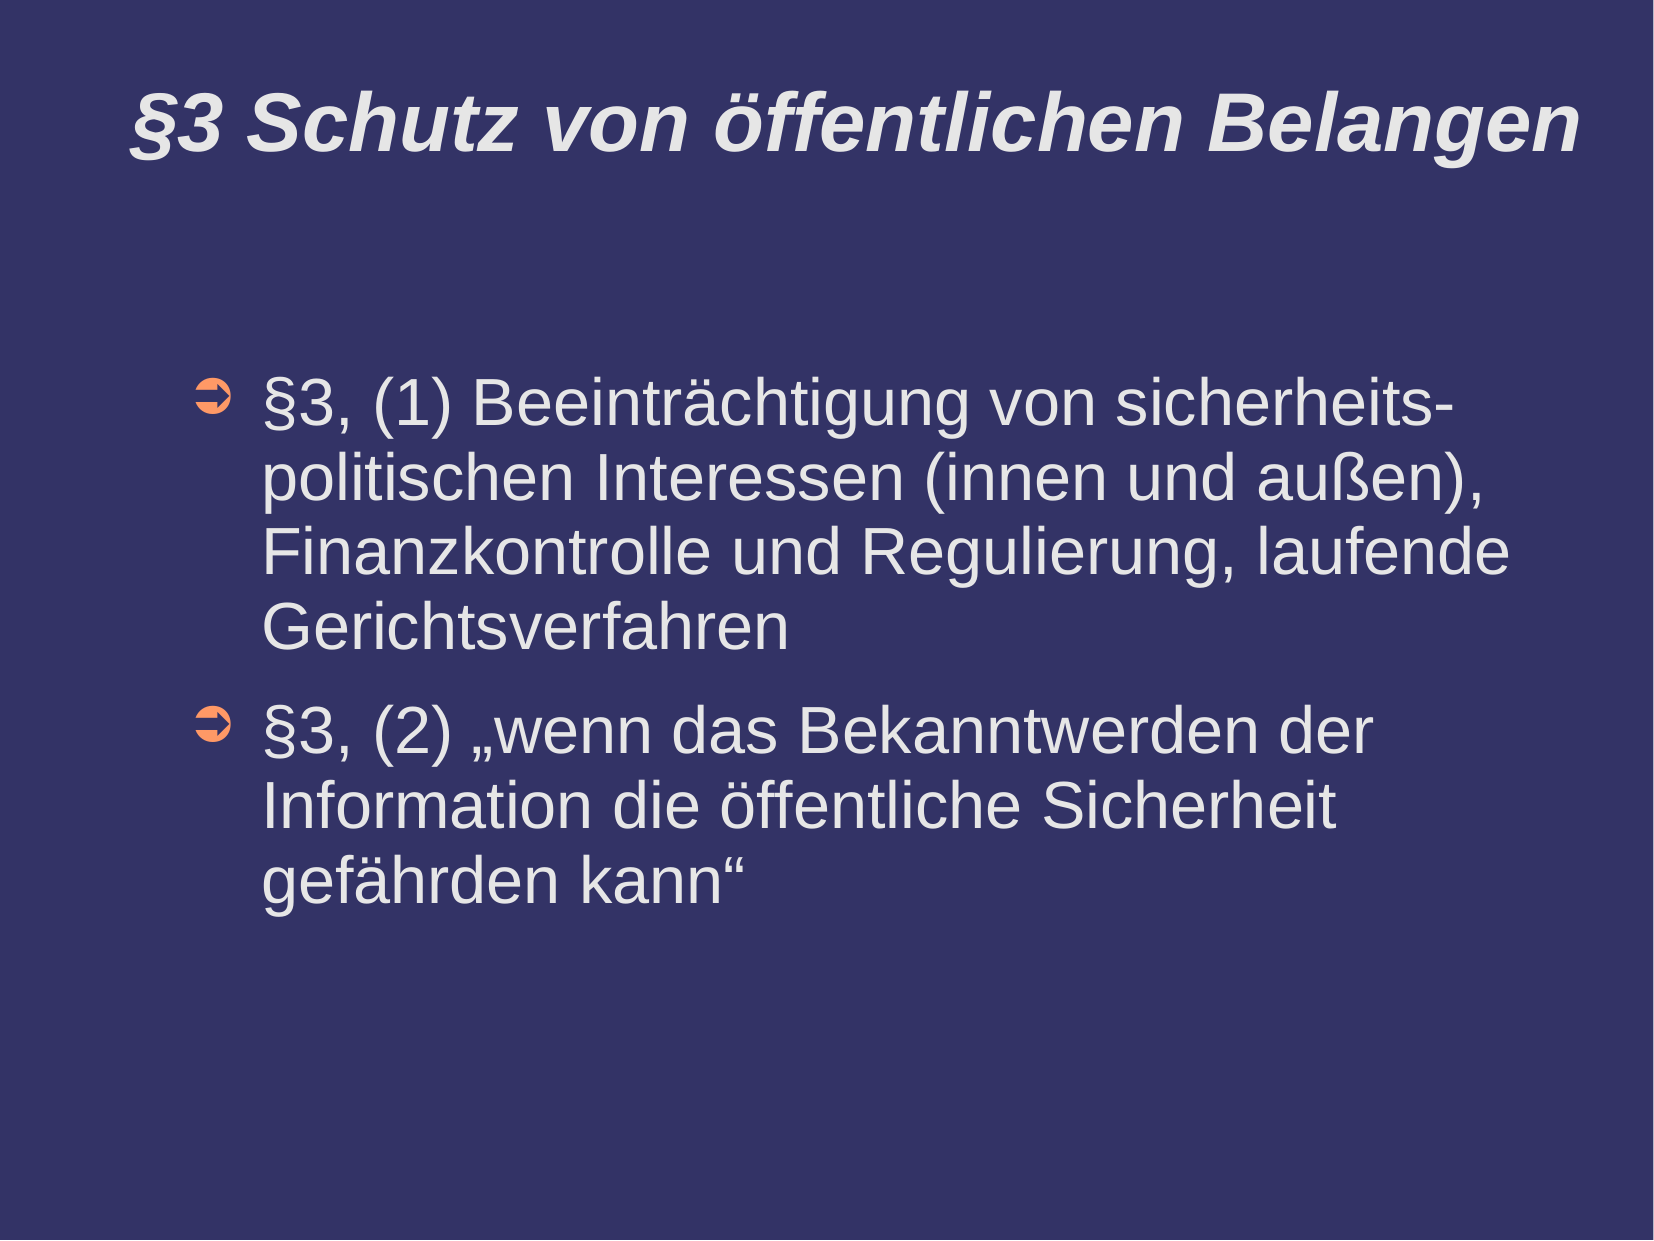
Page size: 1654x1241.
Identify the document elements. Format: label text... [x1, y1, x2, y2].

list §3, (1) Beeinträchtigung von sicherheits-politischen Interessen (innen und außen), Finanzkontrolle und Regulierung, laufende Gerichtsverfahren §3, (2) „wenn das Bekanntwerden der Information die öffentliche Sicherheit gefährden kann“ [178, 364, 1570, 1147]
title §3 Schutz von öffentlichen Belangen [72, 19, 1584, 227]
